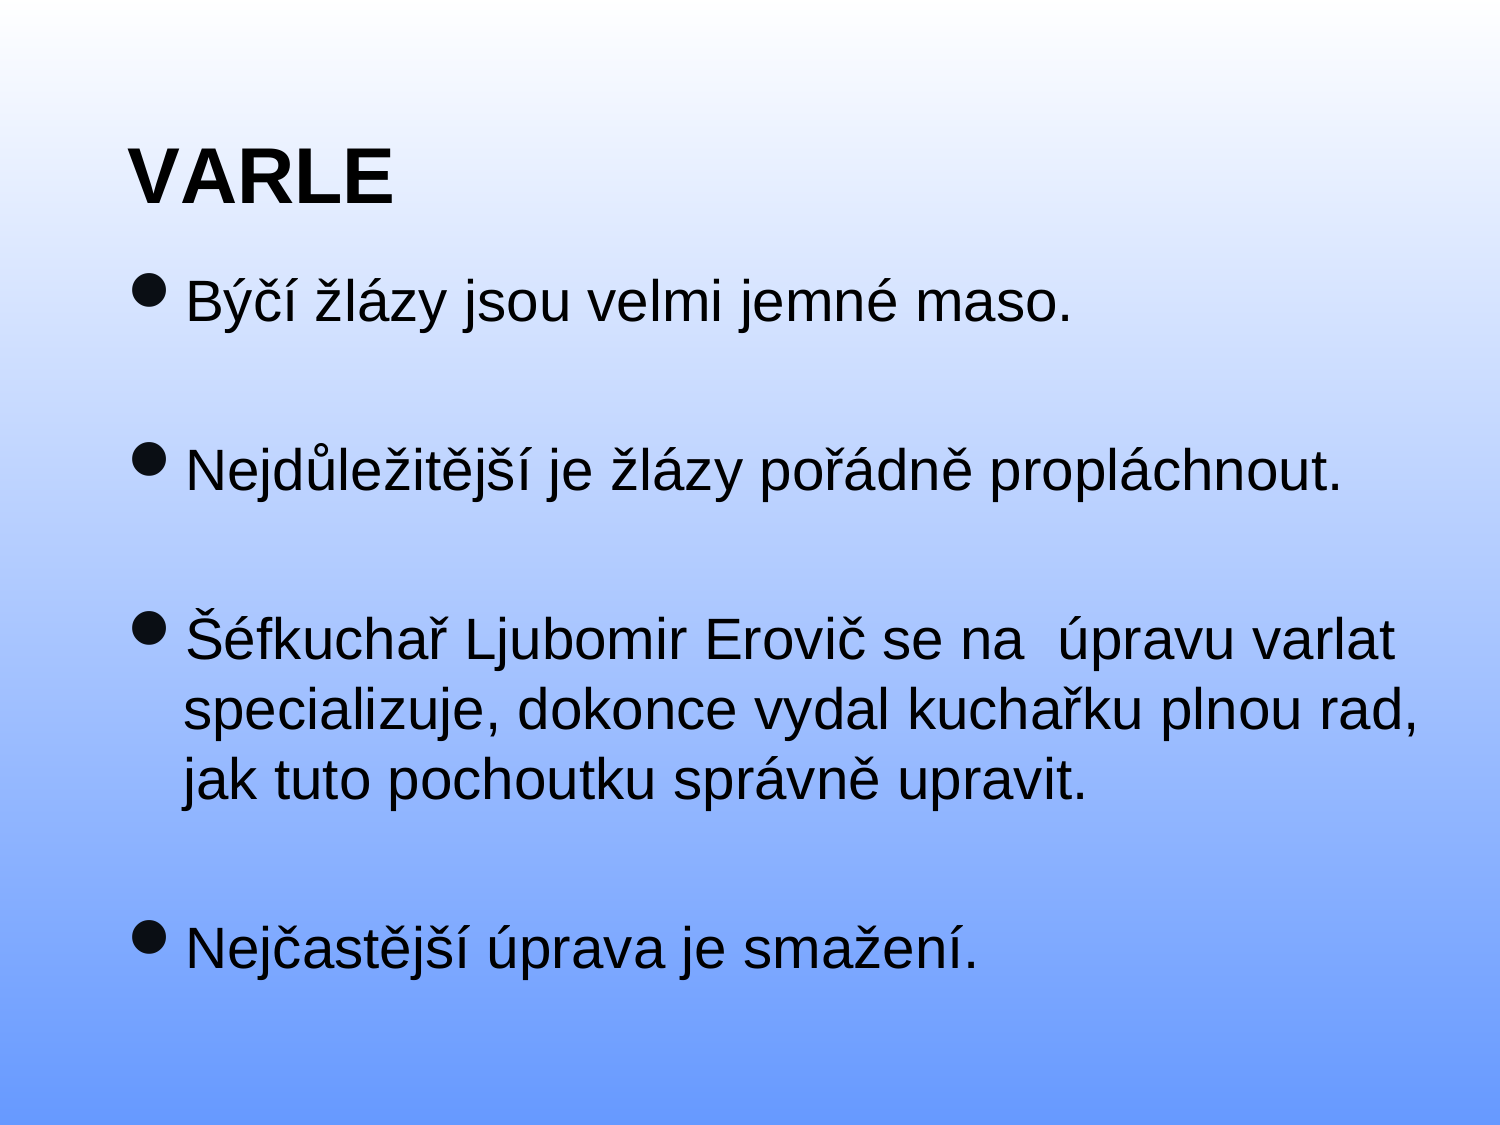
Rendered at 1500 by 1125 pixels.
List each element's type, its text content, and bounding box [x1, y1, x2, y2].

list Býčí žlázy jsou velmi jemné maso. Nejdůležitější je žlázy pořádně propláchnout. Šéfkuchař Ljubomir Erovič se na úpravu varlat specializuje, dokonce vydal kuchařku plnou rad, jak tuto pochoutku správně upravit. Nejčastější úprava je smažení. [112, 255, 1453, 999]
title VARLE [112, 78, 1463, 266]
